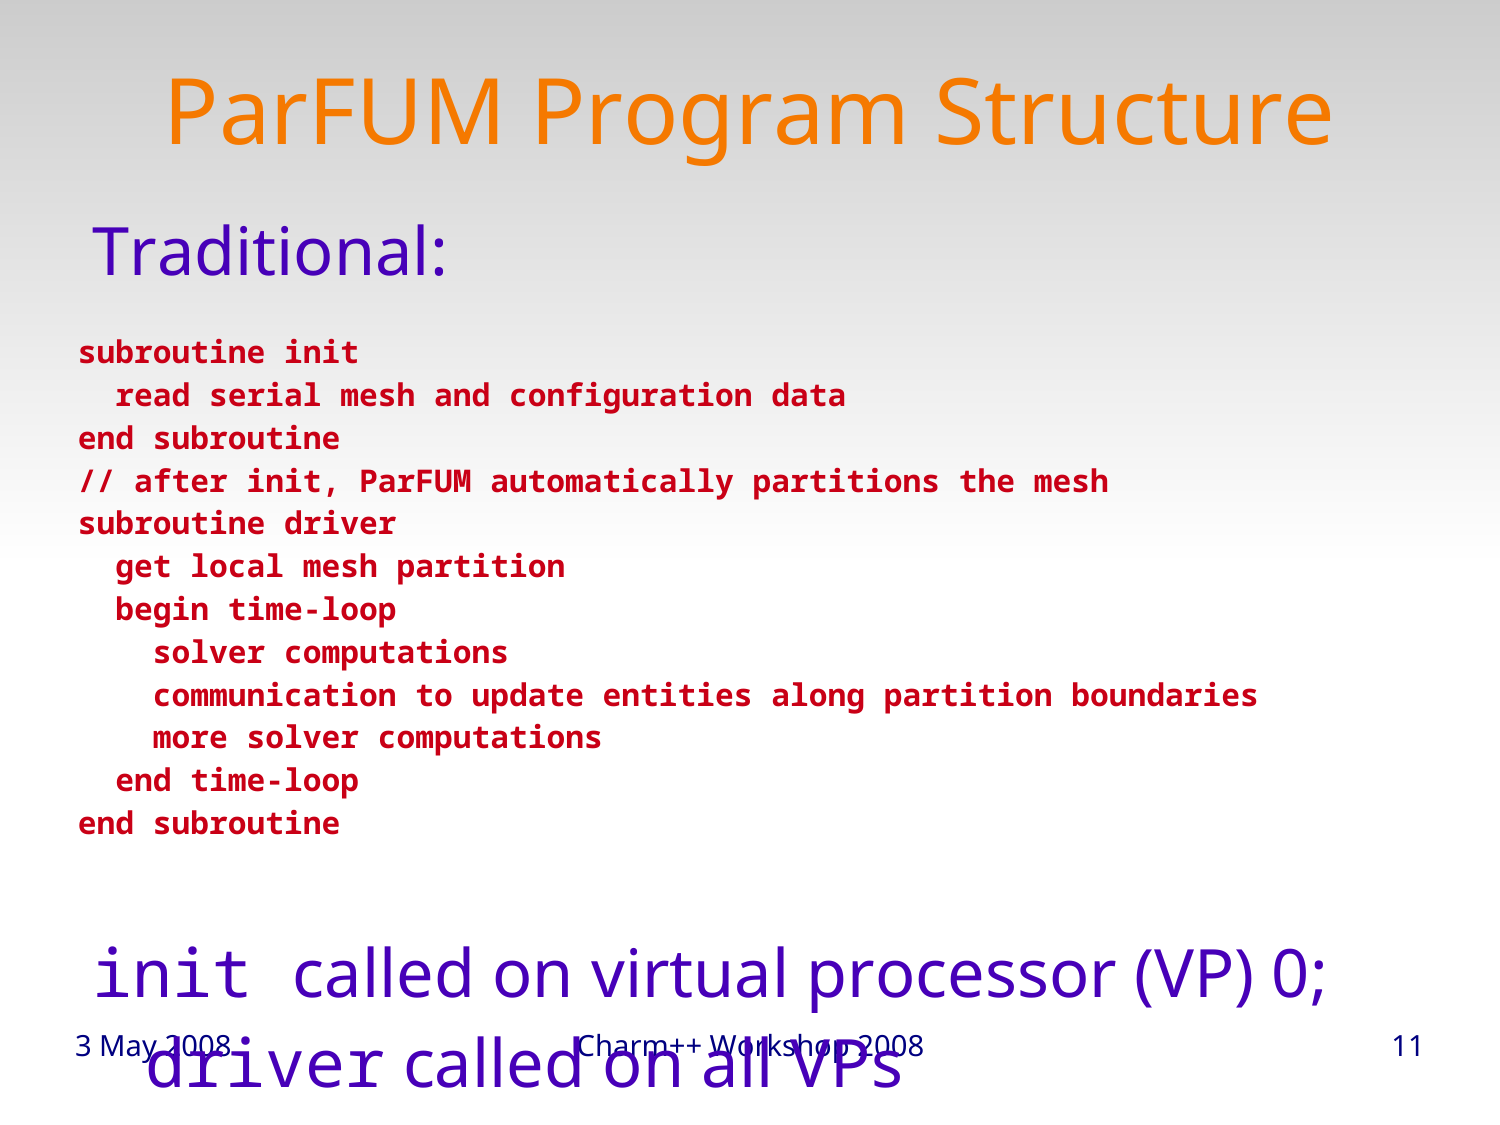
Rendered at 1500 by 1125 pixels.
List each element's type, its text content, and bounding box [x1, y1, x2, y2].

text_box subroutine init read serial mesh and configuration data end subroutine // after init, ParFUM automatically partitions the mesh subroutine driver get local mesh partition begin time-loop solver computations communication to update entities along partition boundaries more solver computations end time-loop end subroutine [63, 323, 1275, 786]
list Traditional: init called on virtual processor (VP) 0; driver called on all VPs [75, 204, 1425, 1125]
title ParFUM Program Structure [75, 22, 1425, 196]
